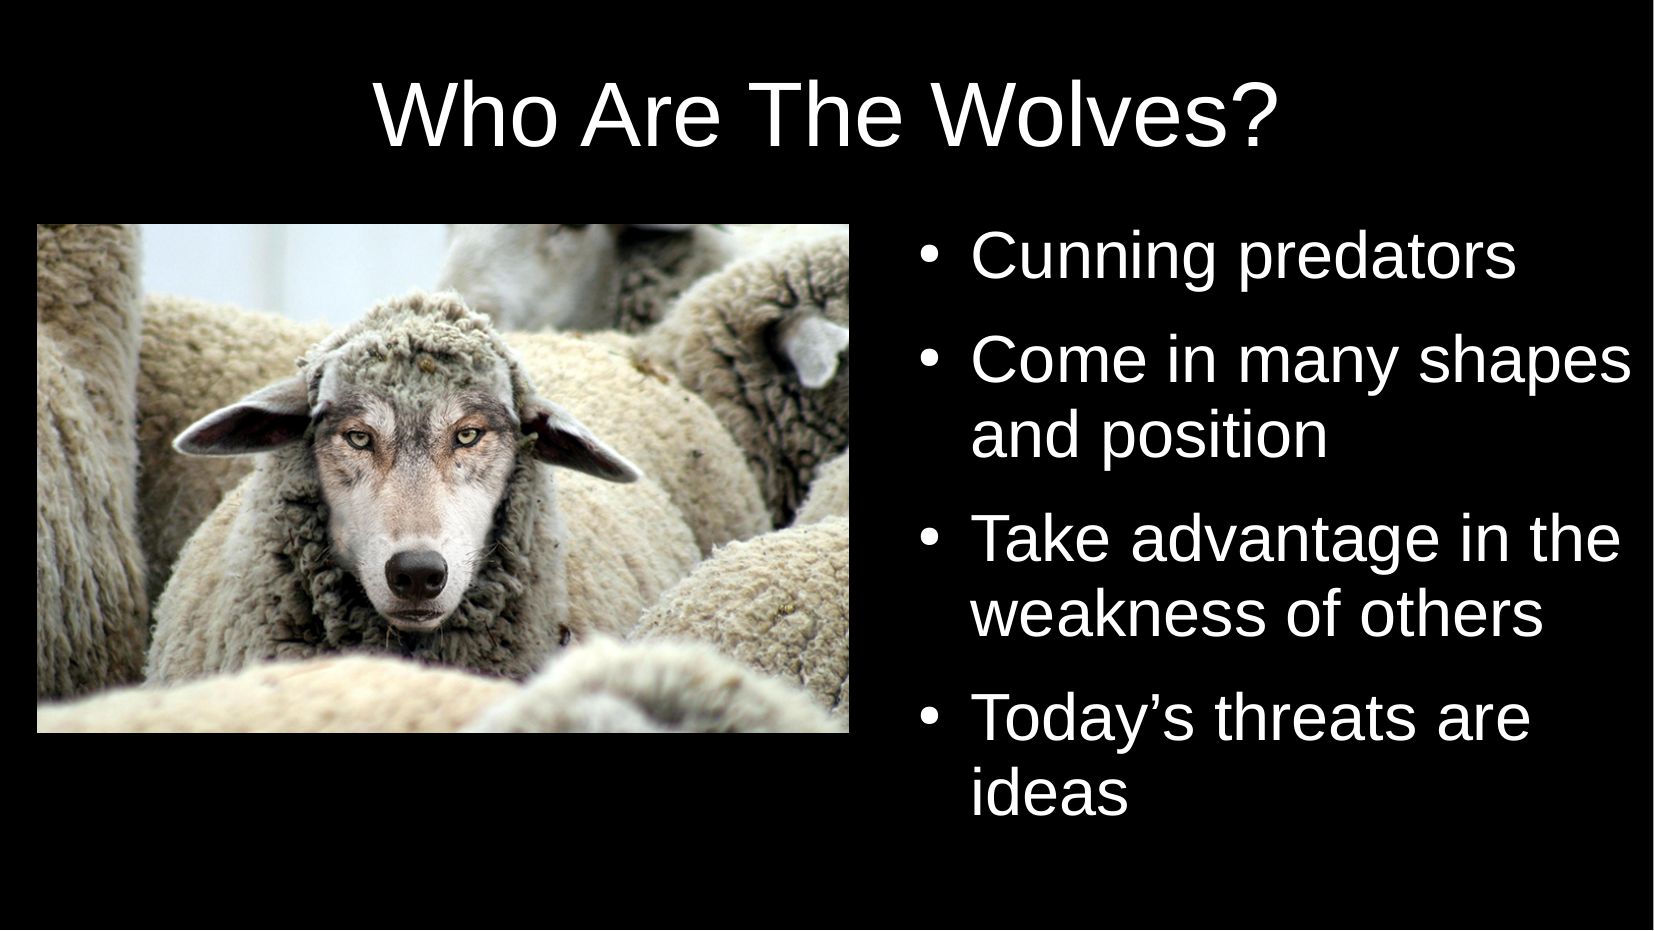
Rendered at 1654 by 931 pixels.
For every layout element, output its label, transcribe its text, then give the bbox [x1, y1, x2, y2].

title Who Are The Wolves? [82, 37, 1571, 193]
list Cunning predators Come in many shapes and position Take advantage in the weakness of others Today’s threats are ideas [900, 217, 1638, 863]
picture [37, 224, 849, 733]
